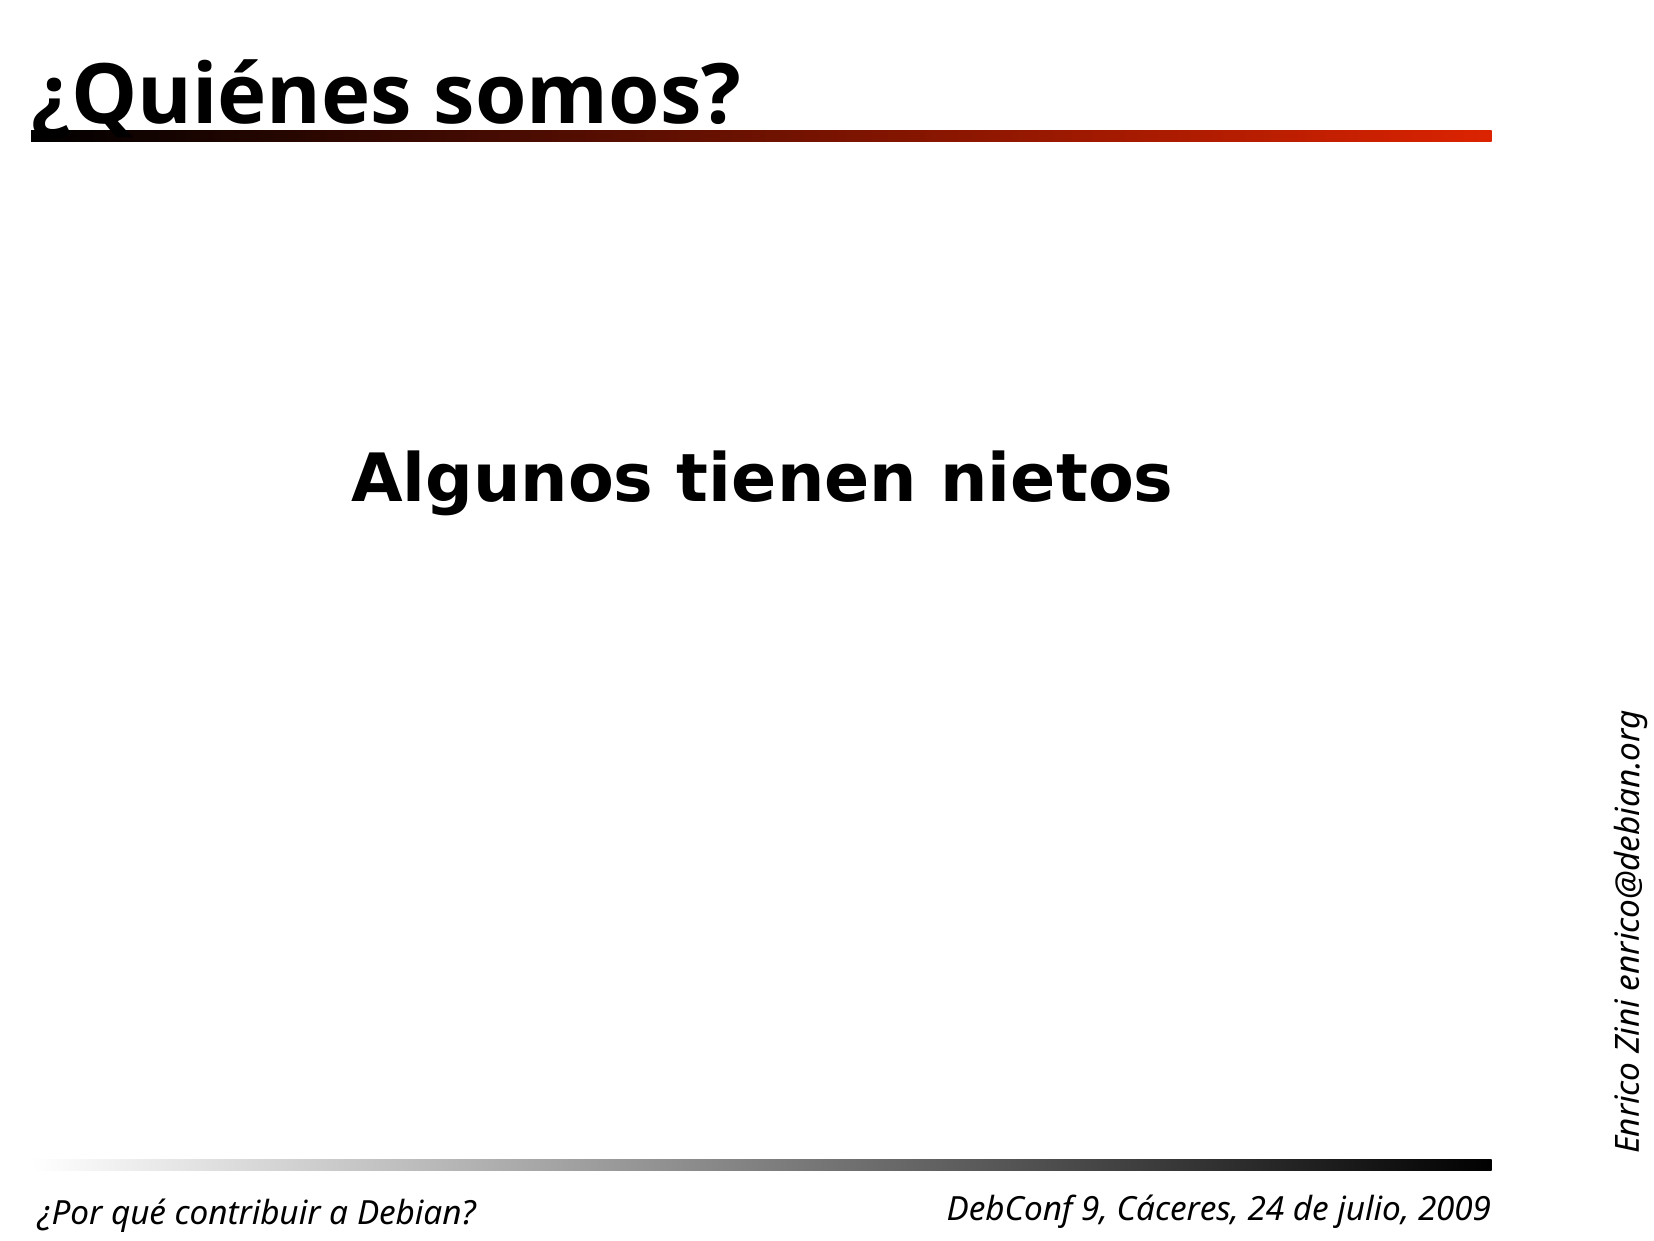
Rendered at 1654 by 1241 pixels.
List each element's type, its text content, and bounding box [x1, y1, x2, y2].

text_box ¿Quiénes somos? [31, 34, 1438, 168]
text_box Algunos tienen nietos [30, 439, 1495, 517]
